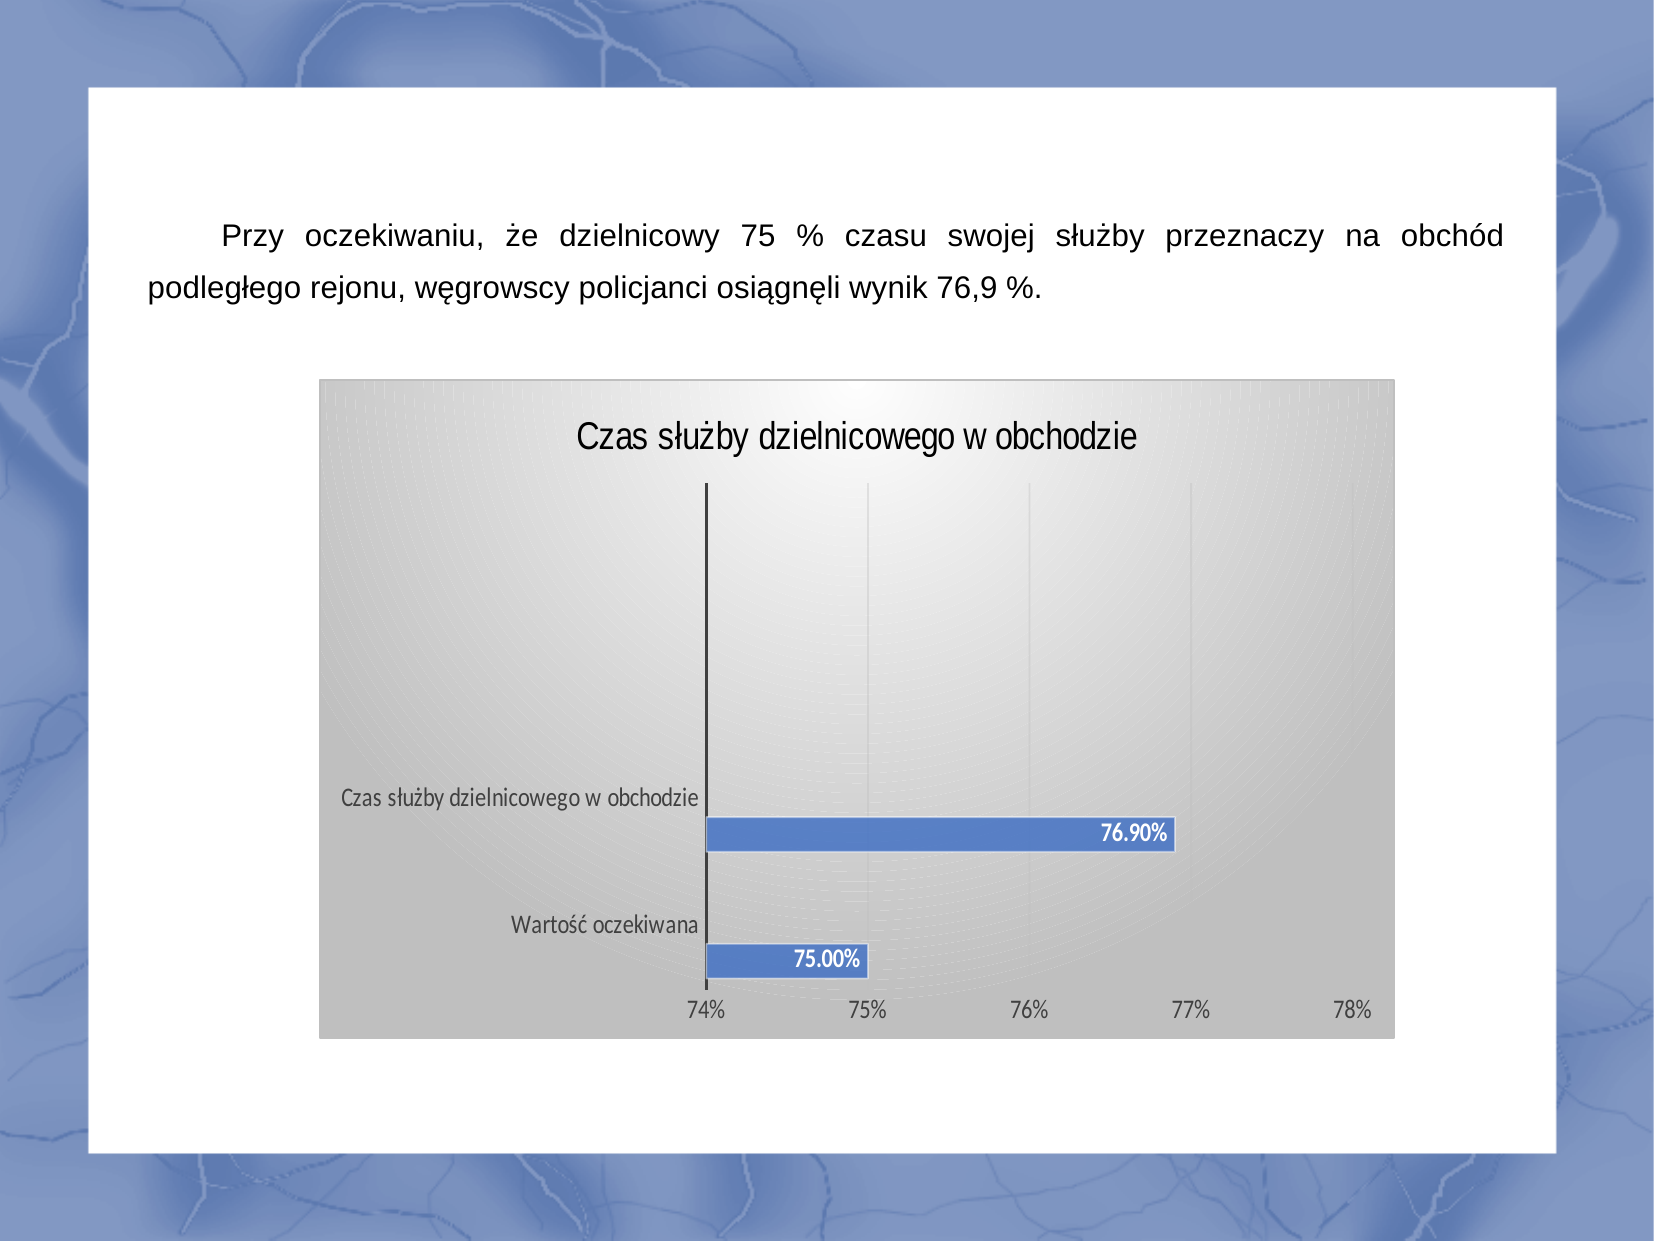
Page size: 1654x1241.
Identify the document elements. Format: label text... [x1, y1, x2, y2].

chart [318, 378, 1395, 1040]
list Przy oczekiwaniu, że dzielnicowy 75 % czasu swojej służby przeznaczy na obchód podległego rejonu, węgrowscy policjanci osiągnęli wynik 76,9 %. [147, 200, 1506, 676]
picture [0, 0, 1654, 1241]
